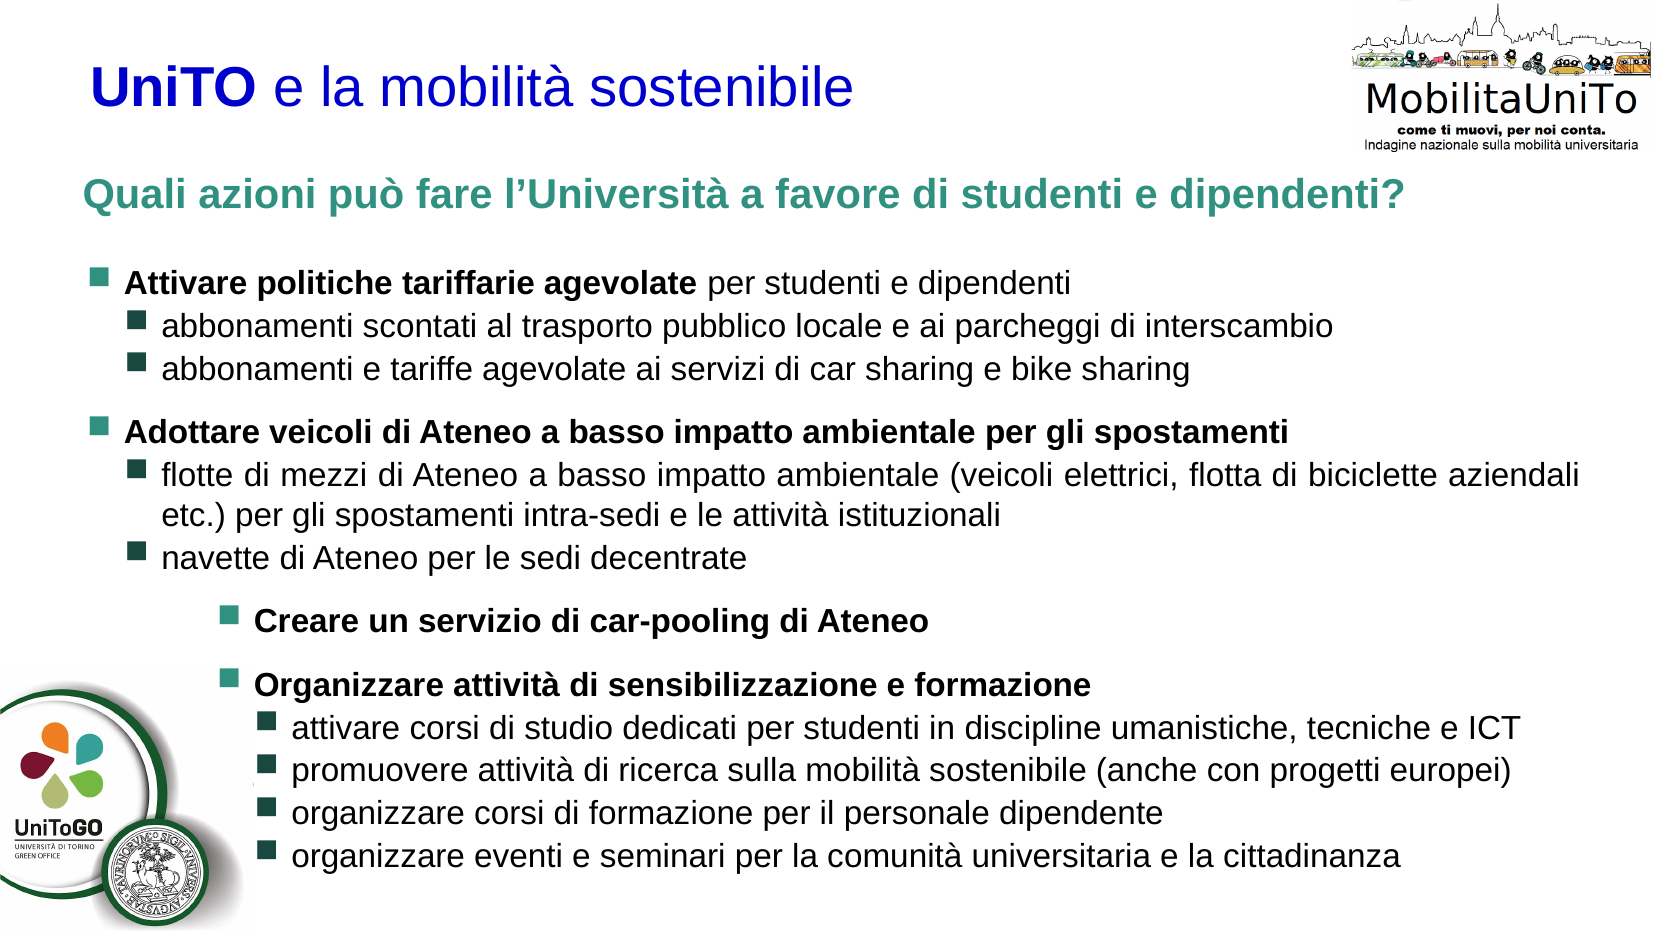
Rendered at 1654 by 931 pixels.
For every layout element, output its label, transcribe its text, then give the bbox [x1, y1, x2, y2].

text_box Quali azioni può fare l’Università a favore di studenti e dipendenti? [67, 156, 1426, 225]
title UniTO e la mobilità sostenibile [75, 42, 886, 126]
picture [0, 670, 254, 931]
list Attivare politiche tariffarie agevolate per studenti e dipendenti abbonamenti scontati al trasporto pubblico locale e ai parcheggi di interscambio abbonamenti e tariffe agevolate ai servizi di car sharing e bike sharing Adottare veicoli di Ateneo a basso impatto ambientale per gli spostamenti flotte di mezzi di Ateneo a basso impatto ambientale (veicoli elettrici, flotta di biciclette aziendali etc.) per gli spostamenti intra-sedi e le attività istituzionali navette di Ateneo per le sedi decentrate Creare un servizio di car-pooling di Ateneo Organizzare attività di sensibilizzazione e formazione attivare corsi di studio dedicati per studenti in discipline umanistiche, tecniche e ICT promuovere attività di ricerca sulla mobilità sostenibile (anche con progetti europei) organizzare corsi di formazione per il personale dipendente organizzare eventi e seminari per la comunità universitaria e la cittadinanza [71, 253, 1598, 883]
picture [1349, 0, 1654, 152]
